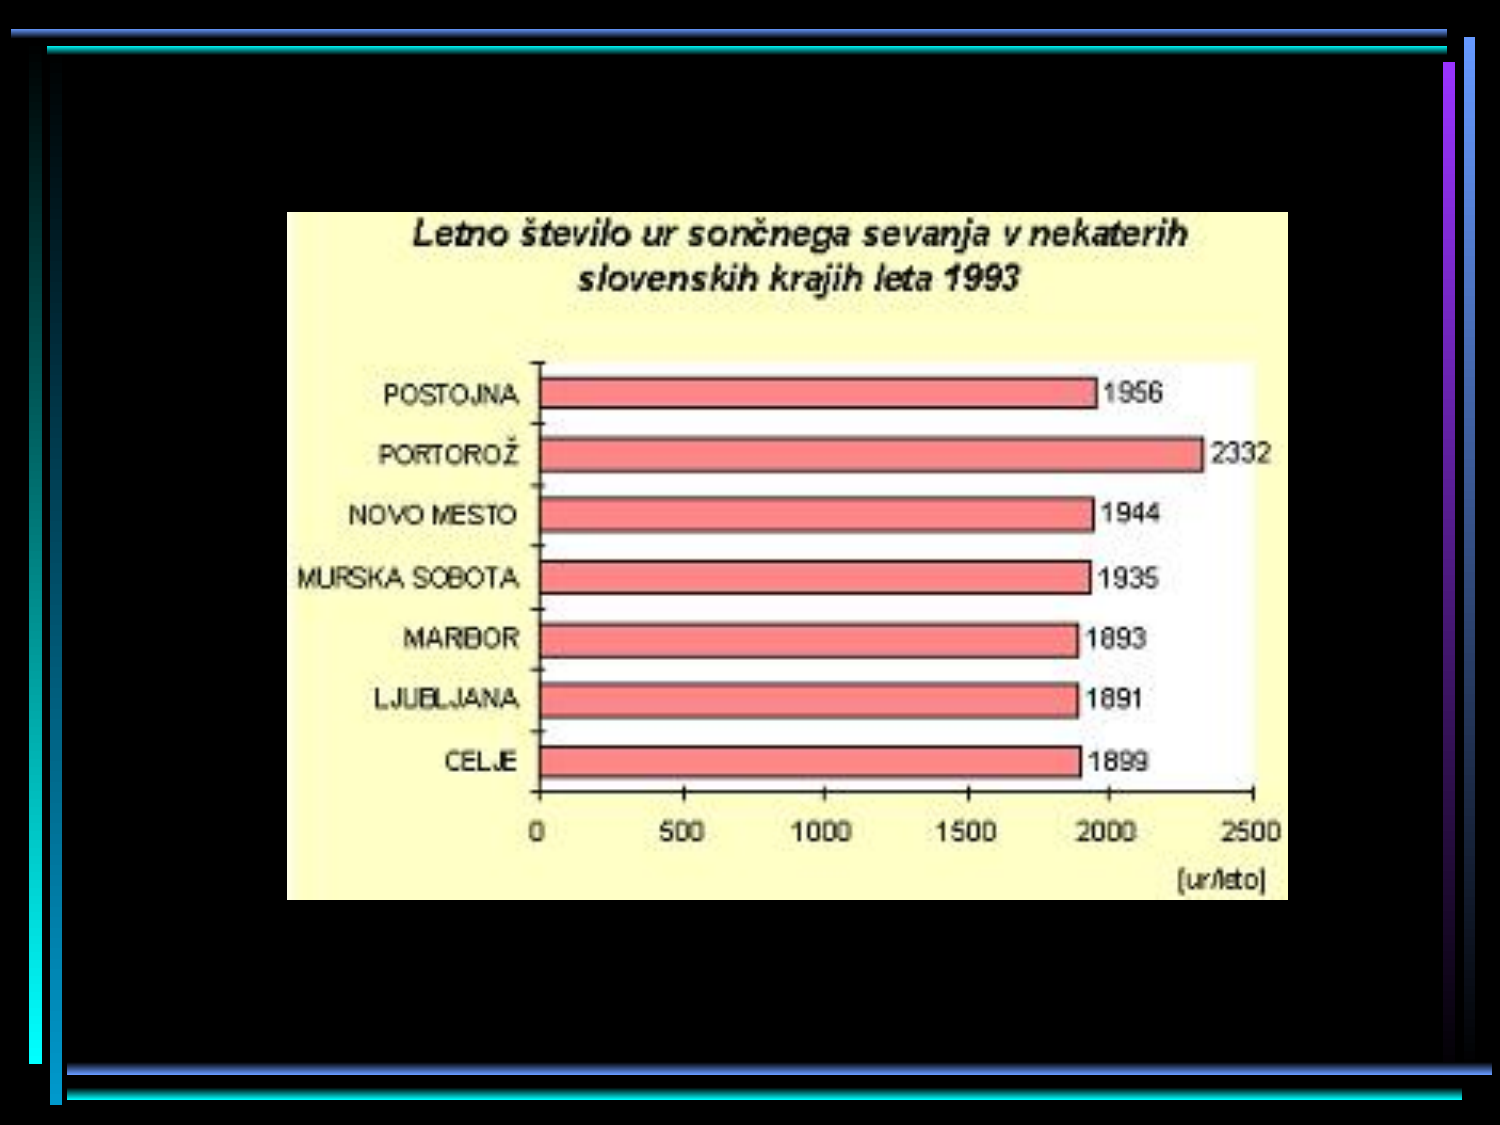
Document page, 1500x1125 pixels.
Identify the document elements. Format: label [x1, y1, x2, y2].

picture [287, 212, 1288, 900]
